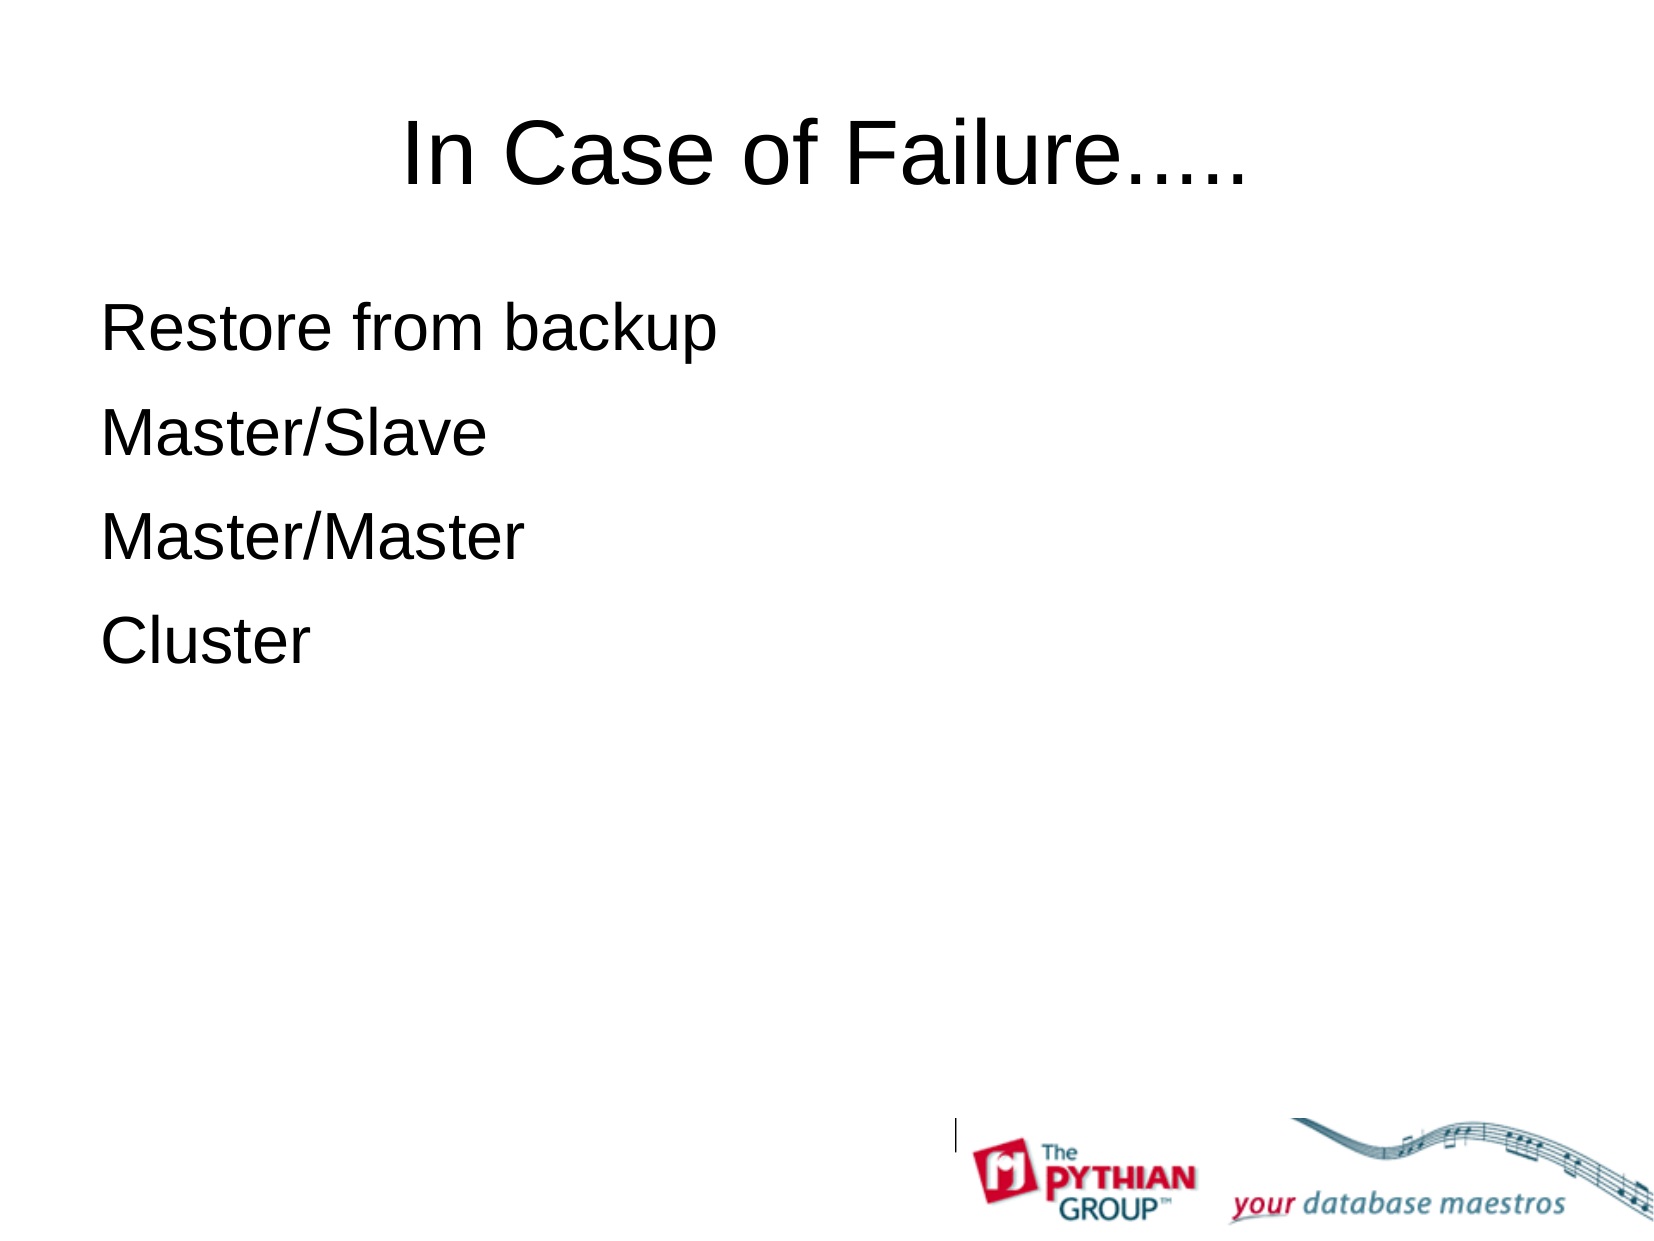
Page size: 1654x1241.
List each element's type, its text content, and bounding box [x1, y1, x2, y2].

list Restore from backup Master/Slave Master/Master Cluster [82, 290, 1571, 1094]
picture [955, 1118, 1654, 1241]
title In Case of Failure..... [82, 49, 1571, 257]
